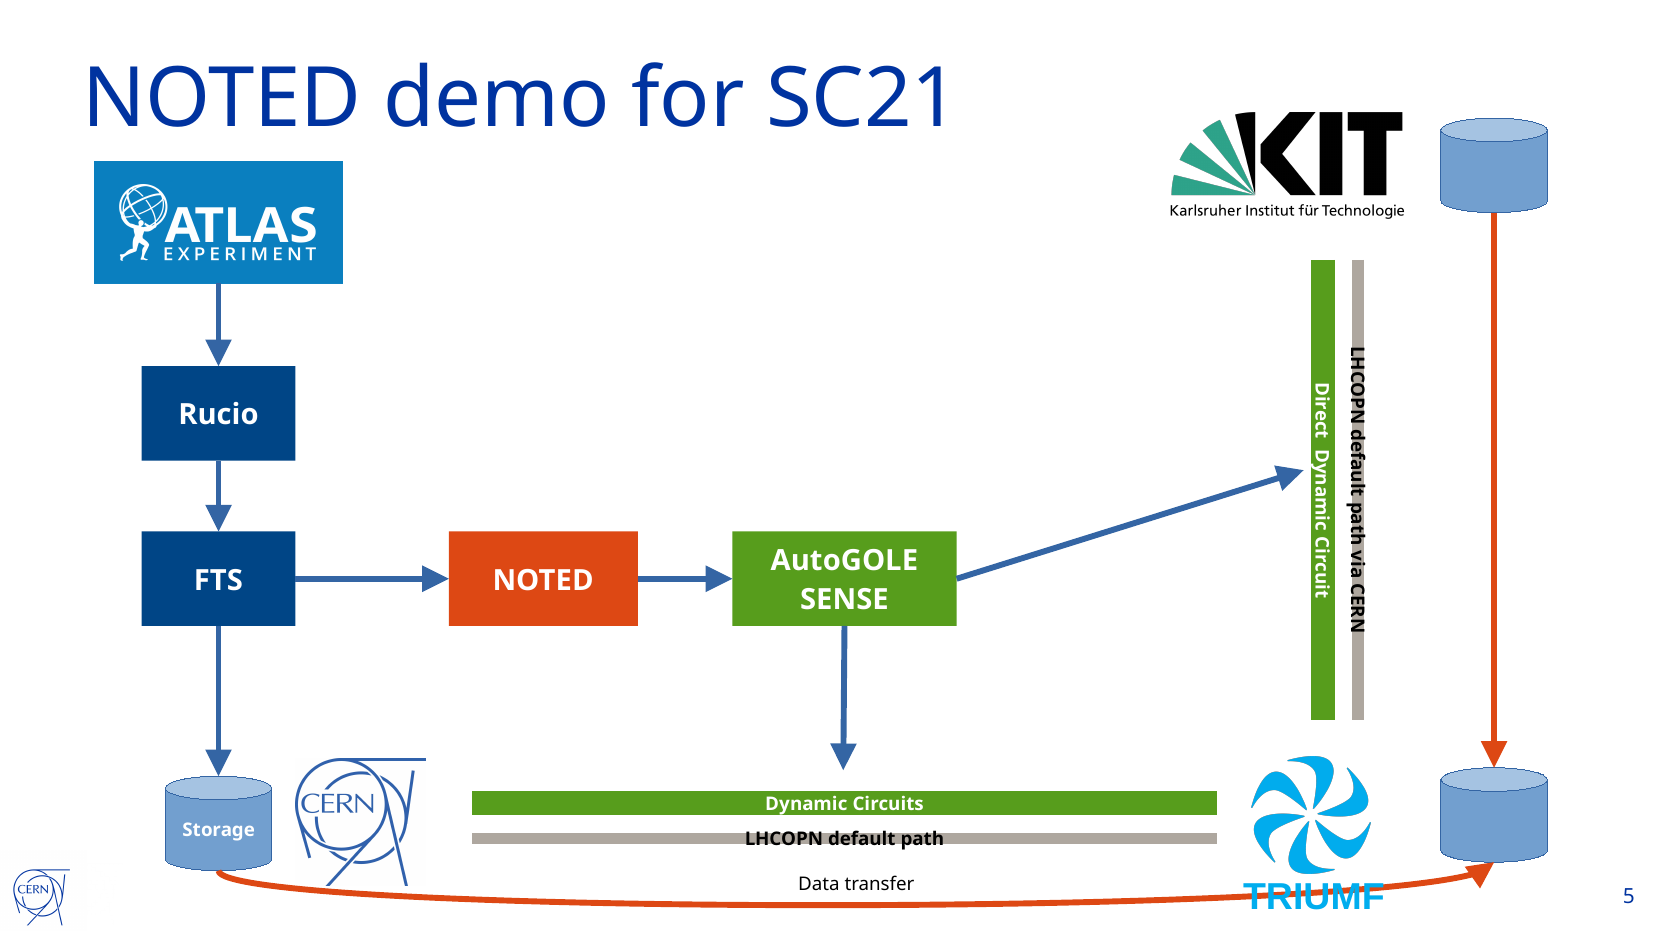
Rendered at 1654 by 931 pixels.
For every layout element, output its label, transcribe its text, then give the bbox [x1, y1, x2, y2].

text_box Rucio [141, 366, 296, 461]
picture [1251, 756, 1371, 867]
title NOTED demo for SC21 [82, 37, 1571, 193]
text_box TRIUMF [1228, 867, 1400, 925]
text_box [1440, 780, 1548, 863]
picture [295, 758, 426, 886]
text_box Storage [165, 790, 272, 871]
text_box NOTED [448, 531, 638, 626]
text_box [1440, 131, 1548, 213]
picture [1169, 106, 1406, 225]
text_box AutoGOLE SENSE [732, 531, 957, 626]
picture [94, 161, 343, 284]
picture [0, 850, 127, 931]
text_box FTS [141, 531, 296, 626]
